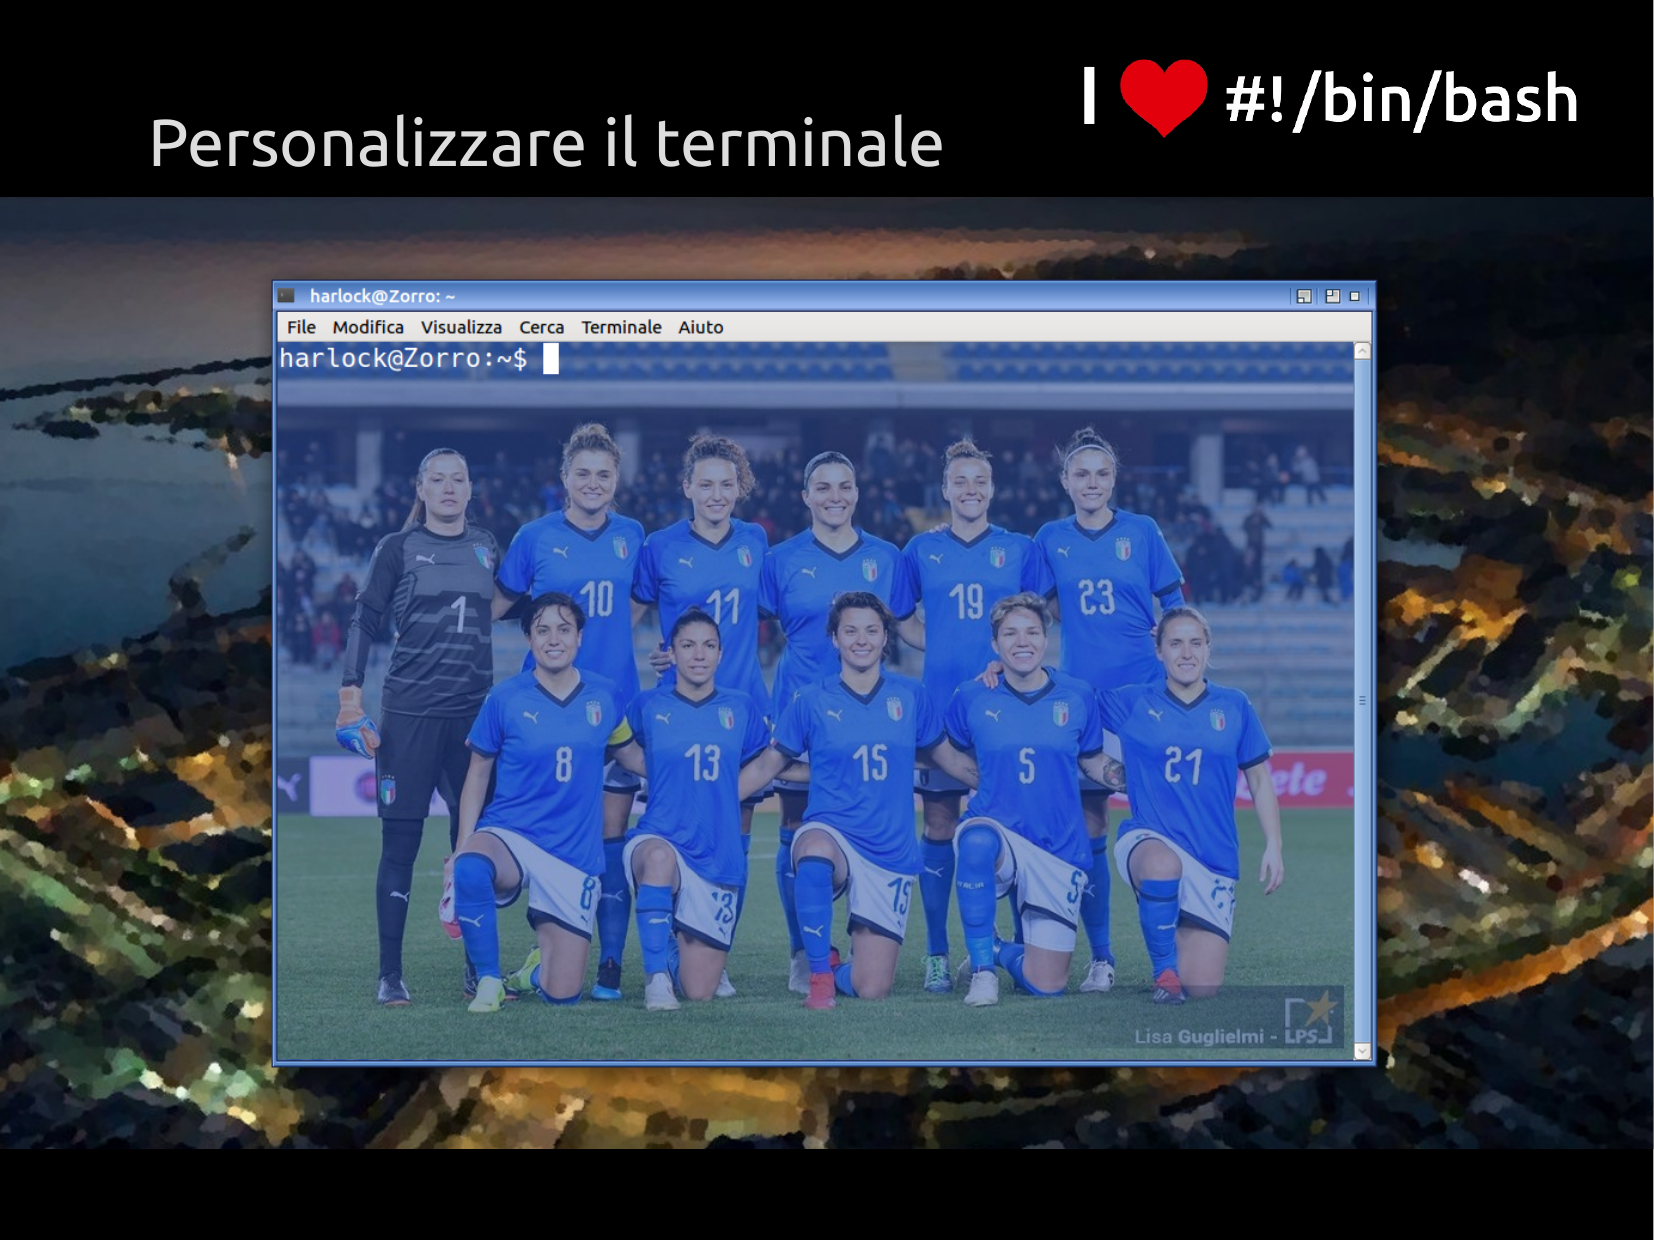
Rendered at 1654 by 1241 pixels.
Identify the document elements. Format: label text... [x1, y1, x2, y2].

picture [0, 197, 1654, 1149]
text_box Personalizzare il terminale [133, 96, 962, 205]
picture [1064, 45, 1595, 154]
